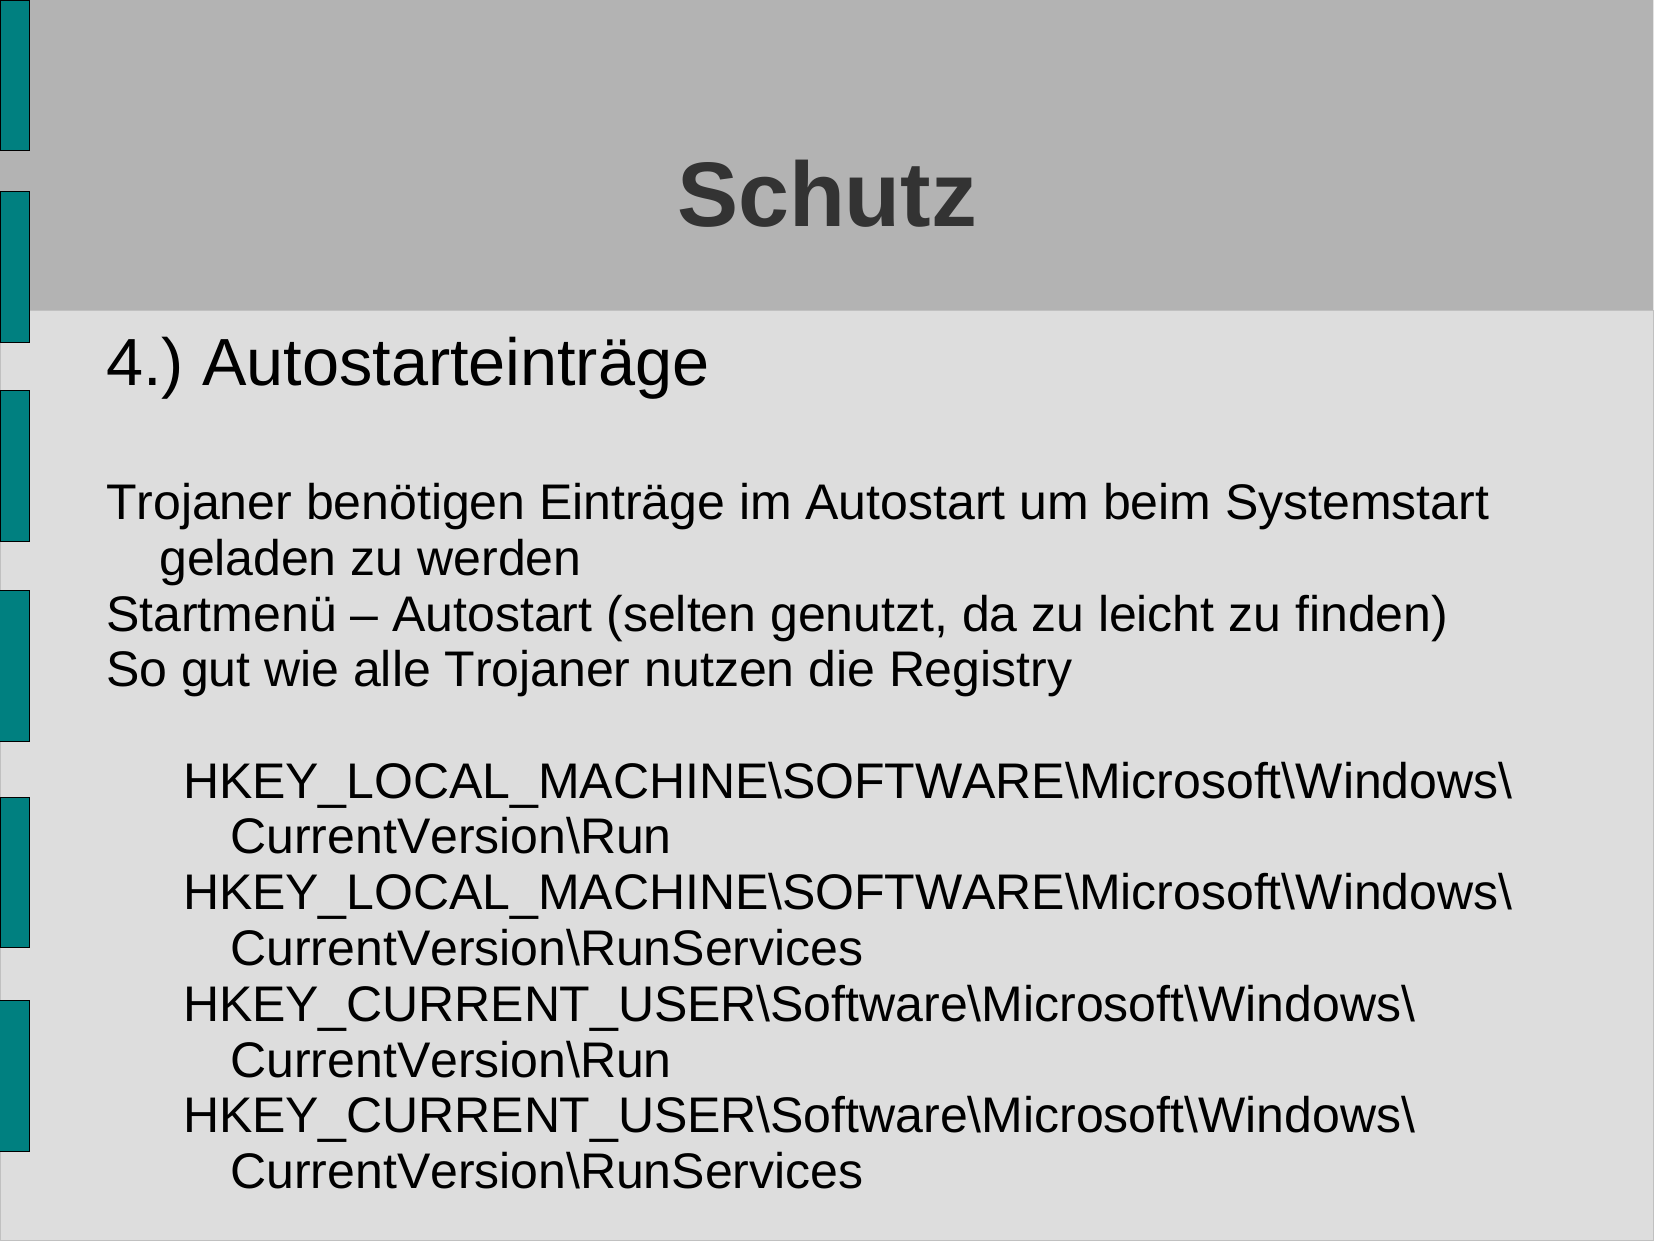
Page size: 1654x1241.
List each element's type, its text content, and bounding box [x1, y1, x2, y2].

list 4.) Autostarteinträge Trojaner benötigen Einträge im Autostart um beim Systemstart geladen zu werden Startmenü – Autostart (selten genutzt, da zu leicht zu finden) So gut wie alle Trojaner nutzen die Registry HKEY_LOCAL_MACHINE\SOFTWARE\Microsoft\Windows\CurrentVersion\Run HKEY_LOCAL_MACHINE\SOFTWARE\Microsoft\Windows\CurrentVersion\RunServices HKEY_CURRENT_USER\Software\Microsoft\Windows\ CurrentVersion\Run HKEY_CURRENT_USER\Software\Microsoft\Windows\ CurrentVersion\RunServices [88, 324, 1565, 1200]
title Schutz [121, 91, 1534, 299]
